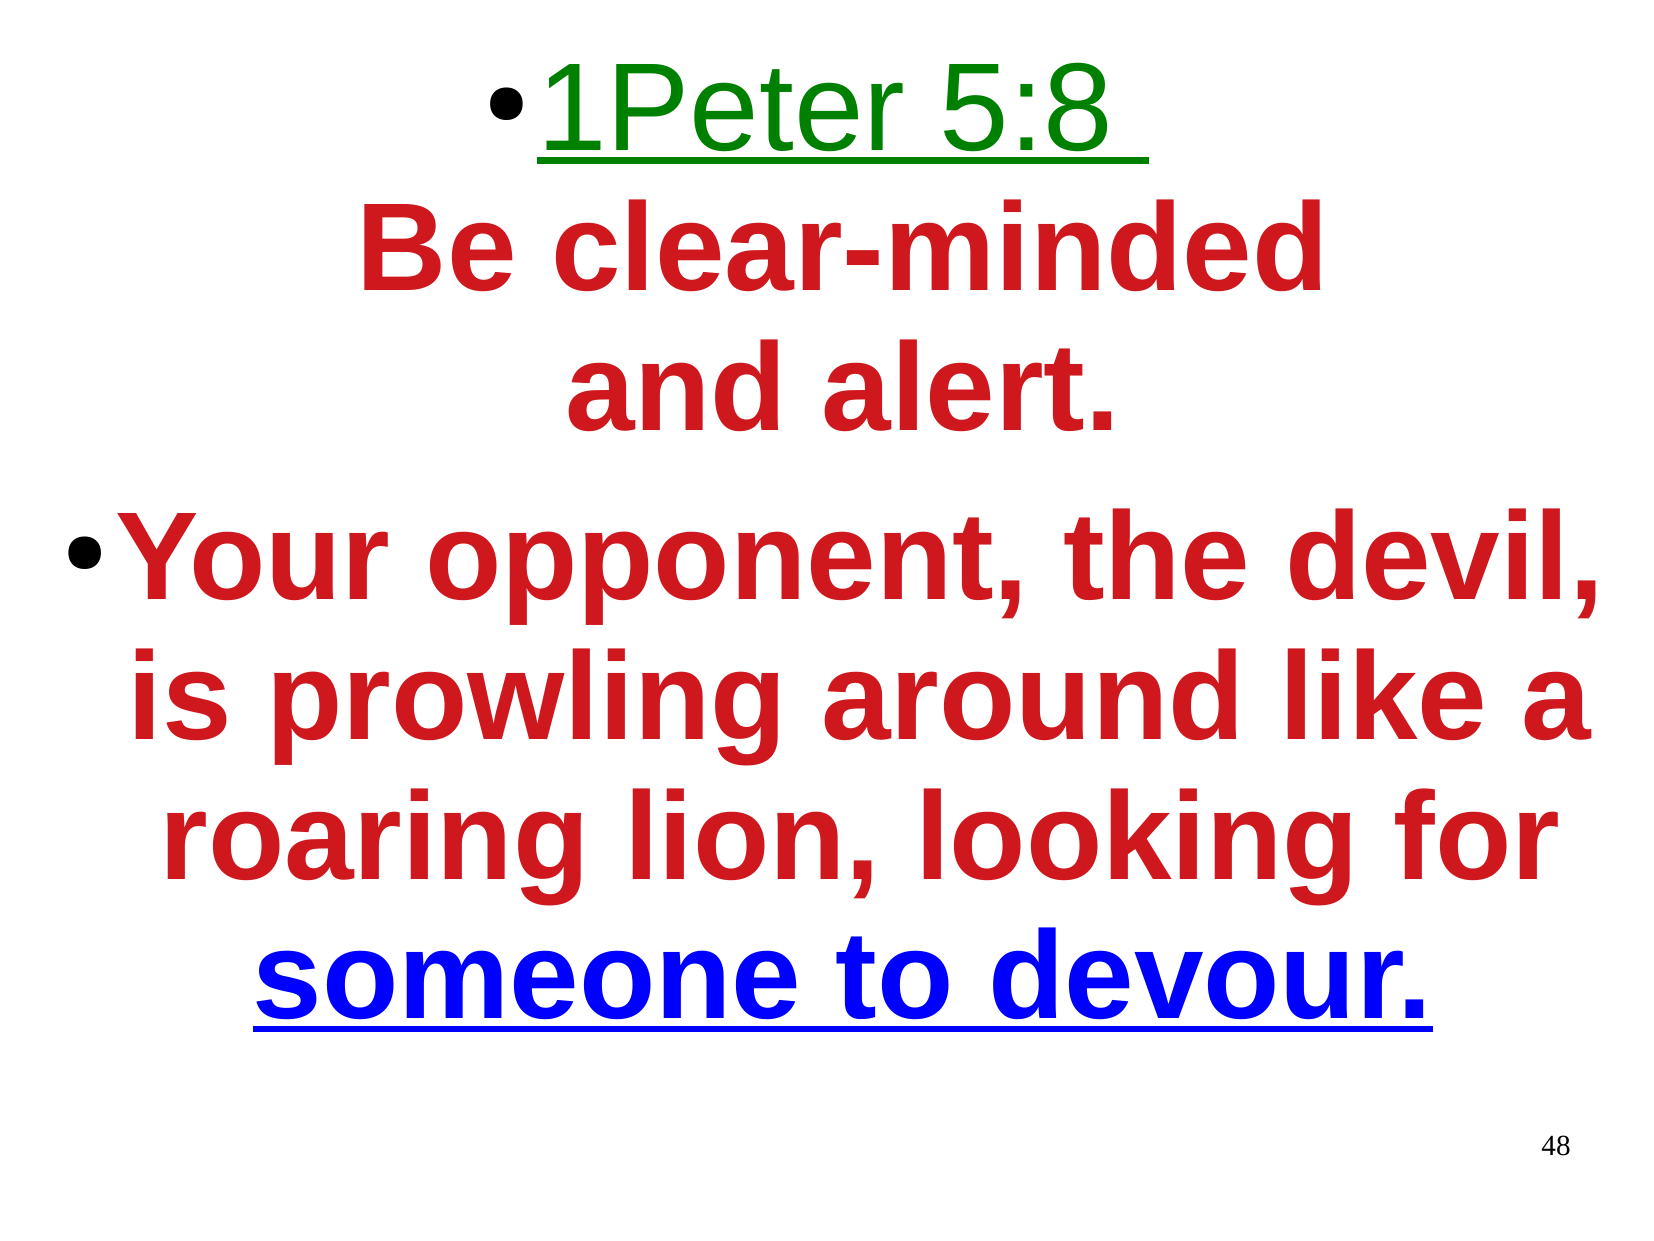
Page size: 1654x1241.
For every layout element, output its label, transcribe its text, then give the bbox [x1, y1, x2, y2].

list 1Peter 5:8 Be clear-minded and alert. Your opponent, the devil, is prowling around like a roaring lion, looking for someone to devour. [37, 37, 1613, 1238]
